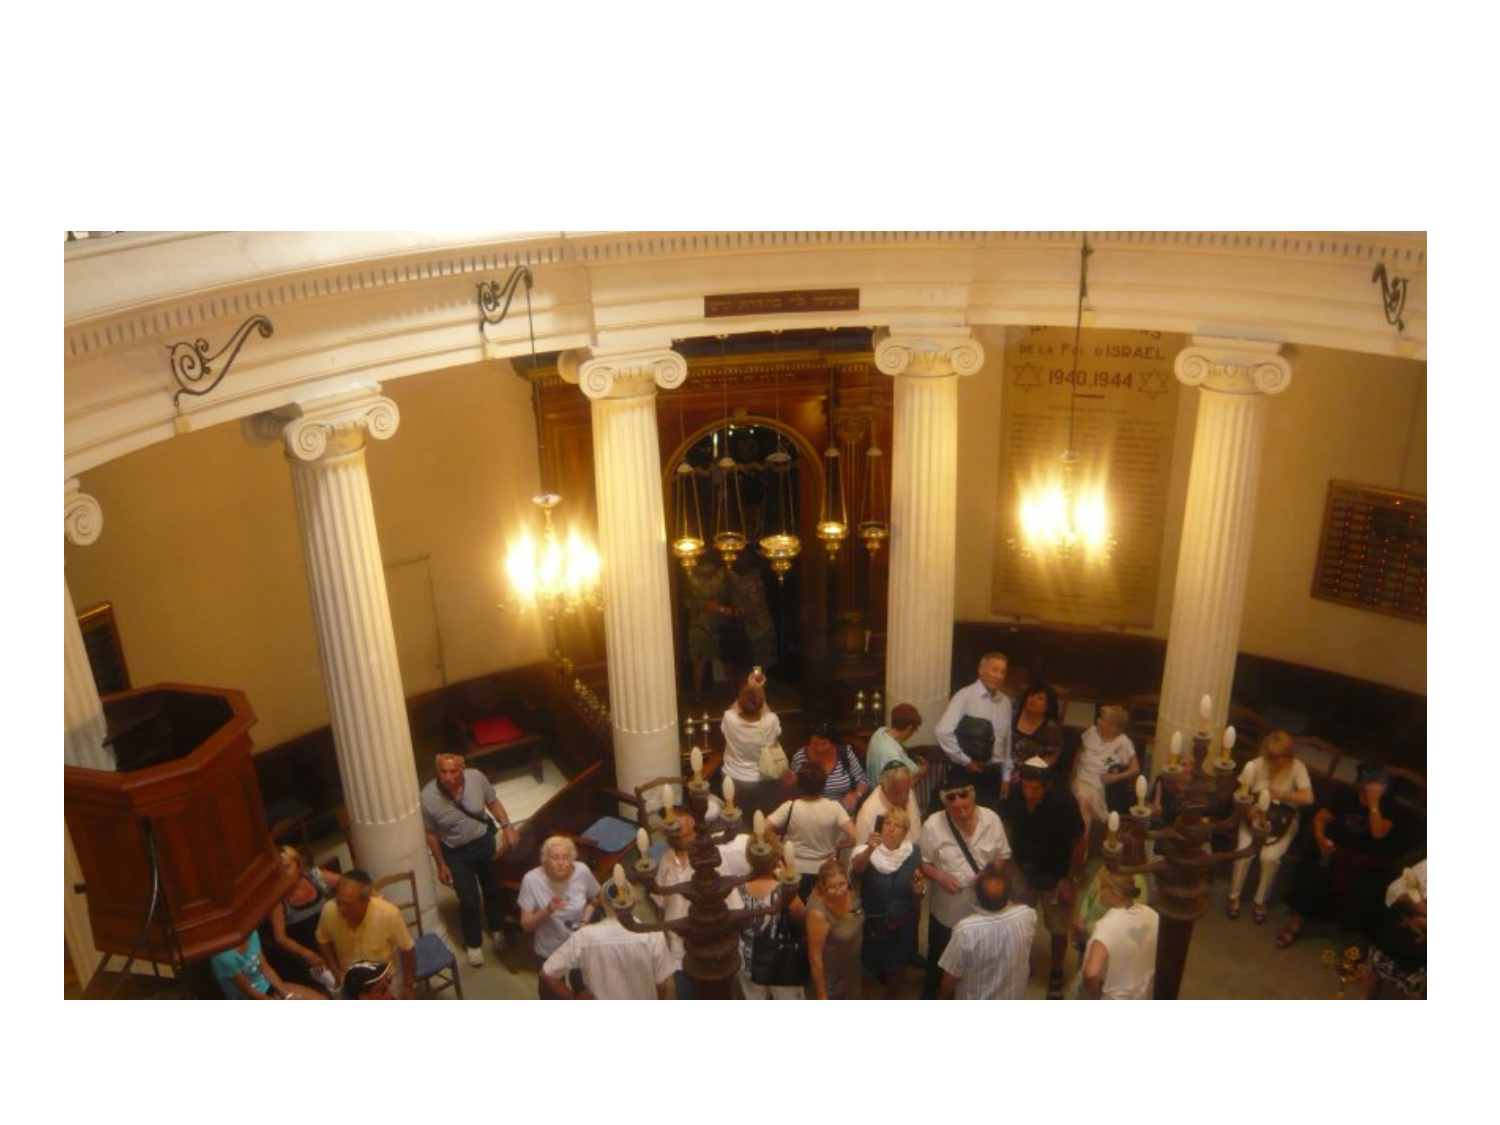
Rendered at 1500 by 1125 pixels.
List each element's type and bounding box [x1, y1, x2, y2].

picture [64, 231, 1427, 1000]
